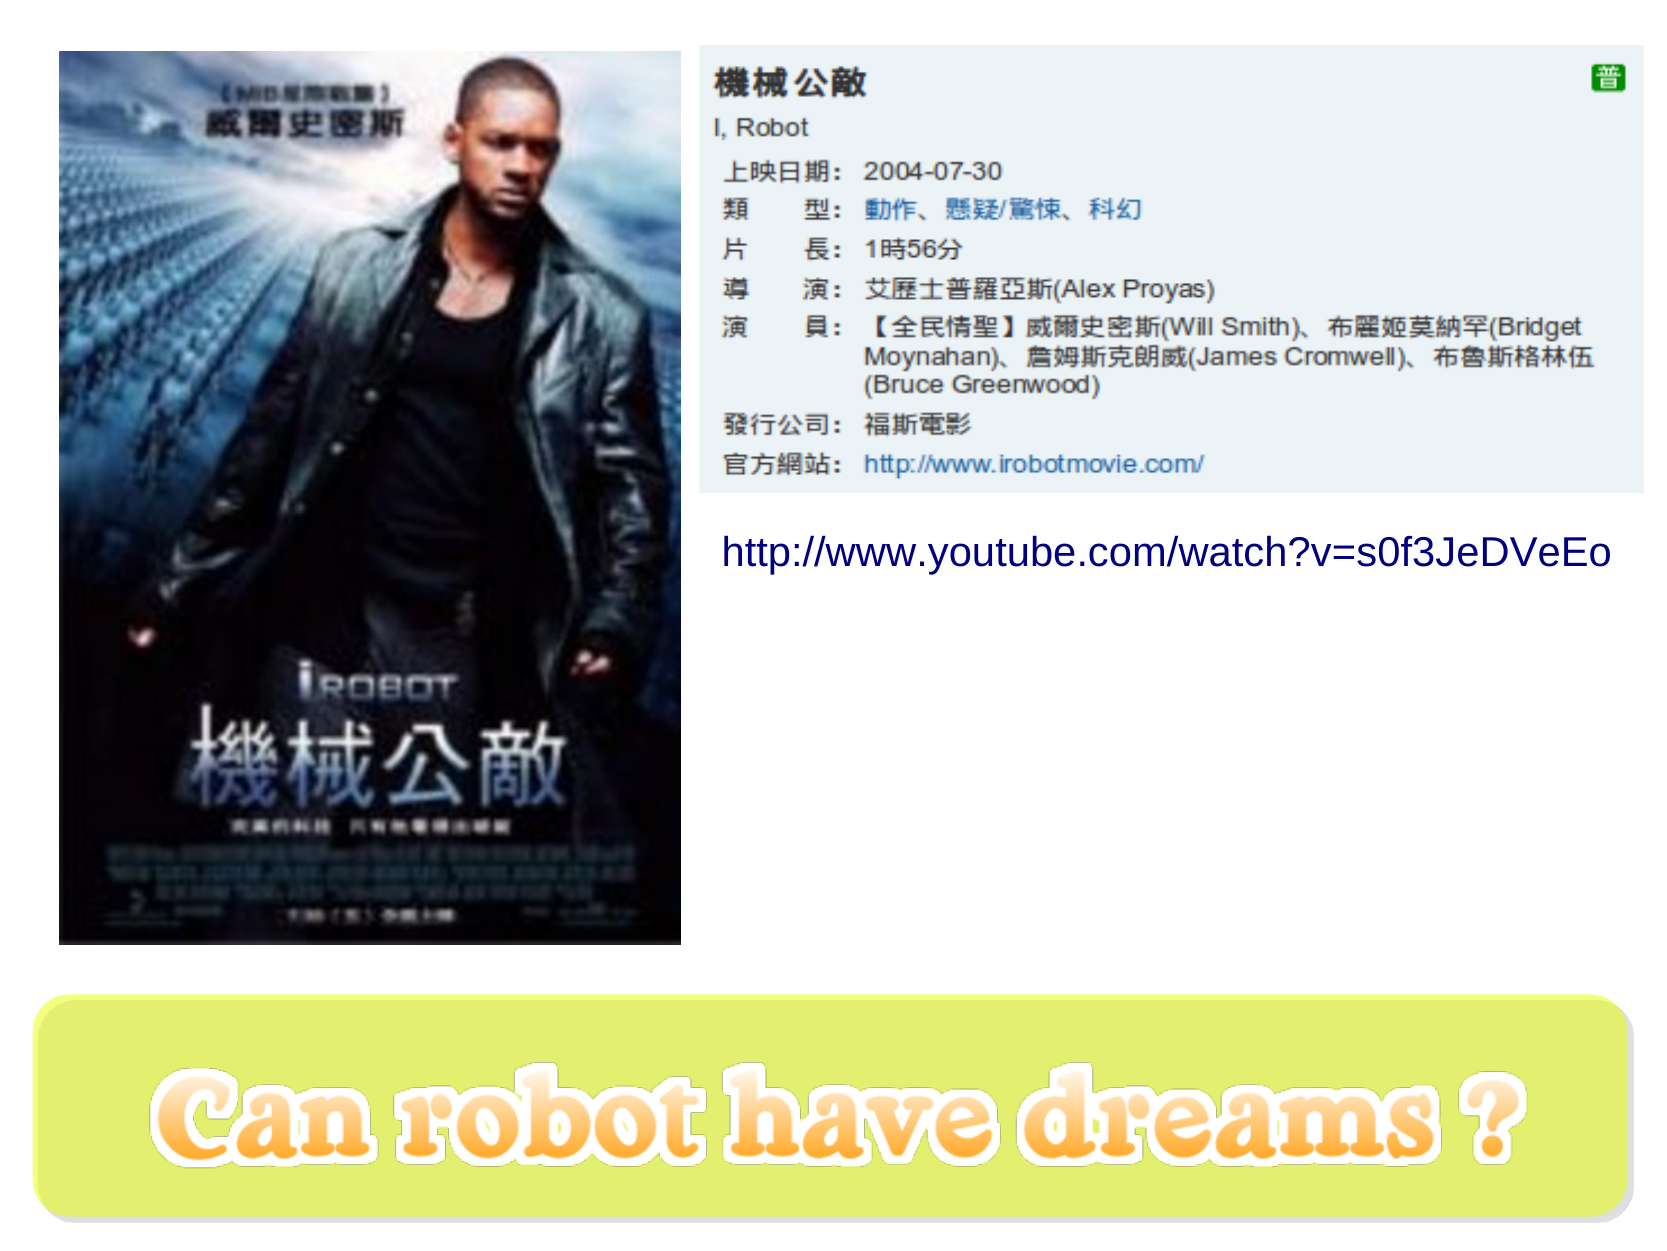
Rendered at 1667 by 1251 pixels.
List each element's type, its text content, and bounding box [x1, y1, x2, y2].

picture [147, 1061, 1531, 1176]
text_box [32, 994, 1628, 1217]
text_box http://www.youtube.com/watch?v=s0f3JeDVeEo [706, 517, 1667, 583]
picture [59, 51, 681, 945]
picture [698, 45, 1644, 493]
